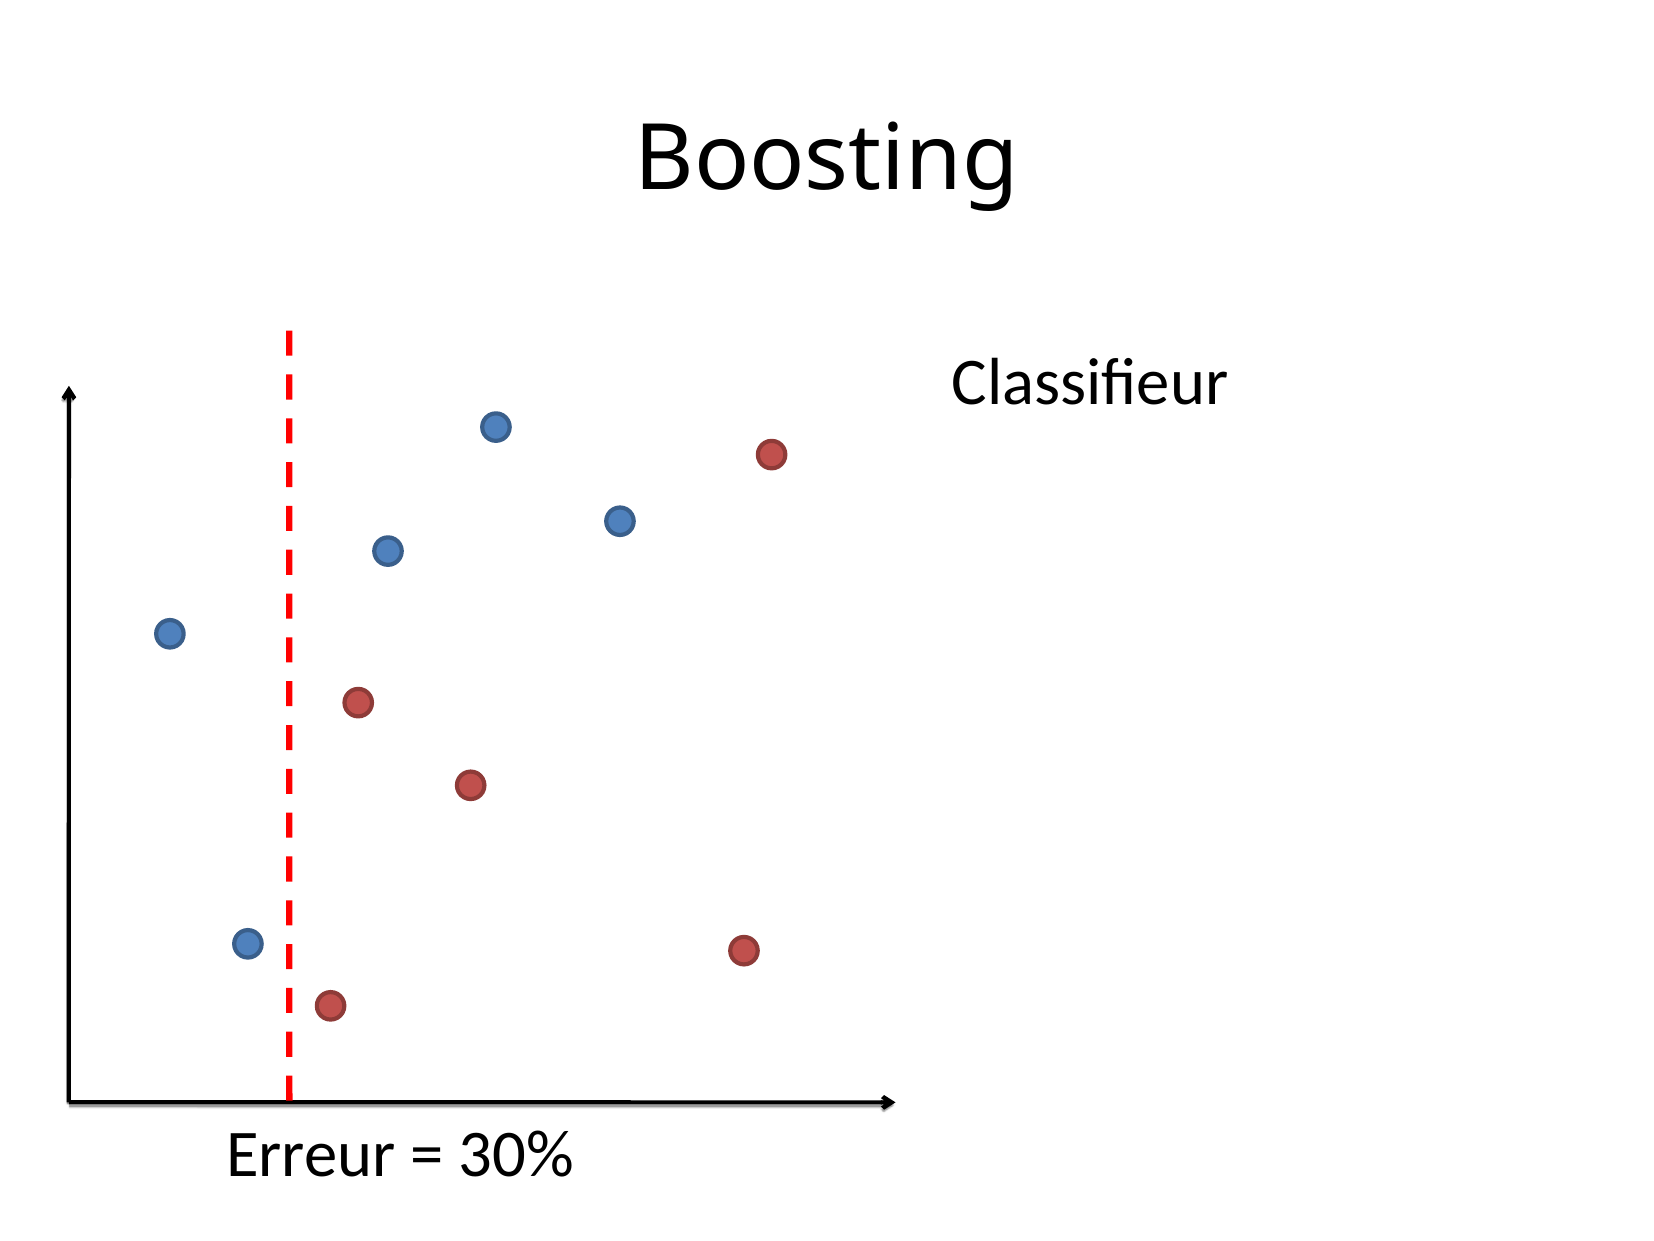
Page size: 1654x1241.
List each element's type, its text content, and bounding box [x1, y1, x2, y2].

text_box [482, 413, 510, 441]
text_box [456, 771, 485, 800]
text_box [344, 688, 372, 717]
text_box [316, 992, 345, 1020]
text_box [606, 507, 634, 535]
text_box Erreur = 30% [211, 1102, 717, 1198]
title Boosting [82, 49, 1571, 257]
text_box [234, 930, 262, 958]
text_box [730, 936, 758, 965]
text_box Classifieur [936, 330, 1475, 426]
text_box [757, 440, 786, 469]
text_box [374, 537, 402, 565]
text_box [156, 620, 184, 648]
